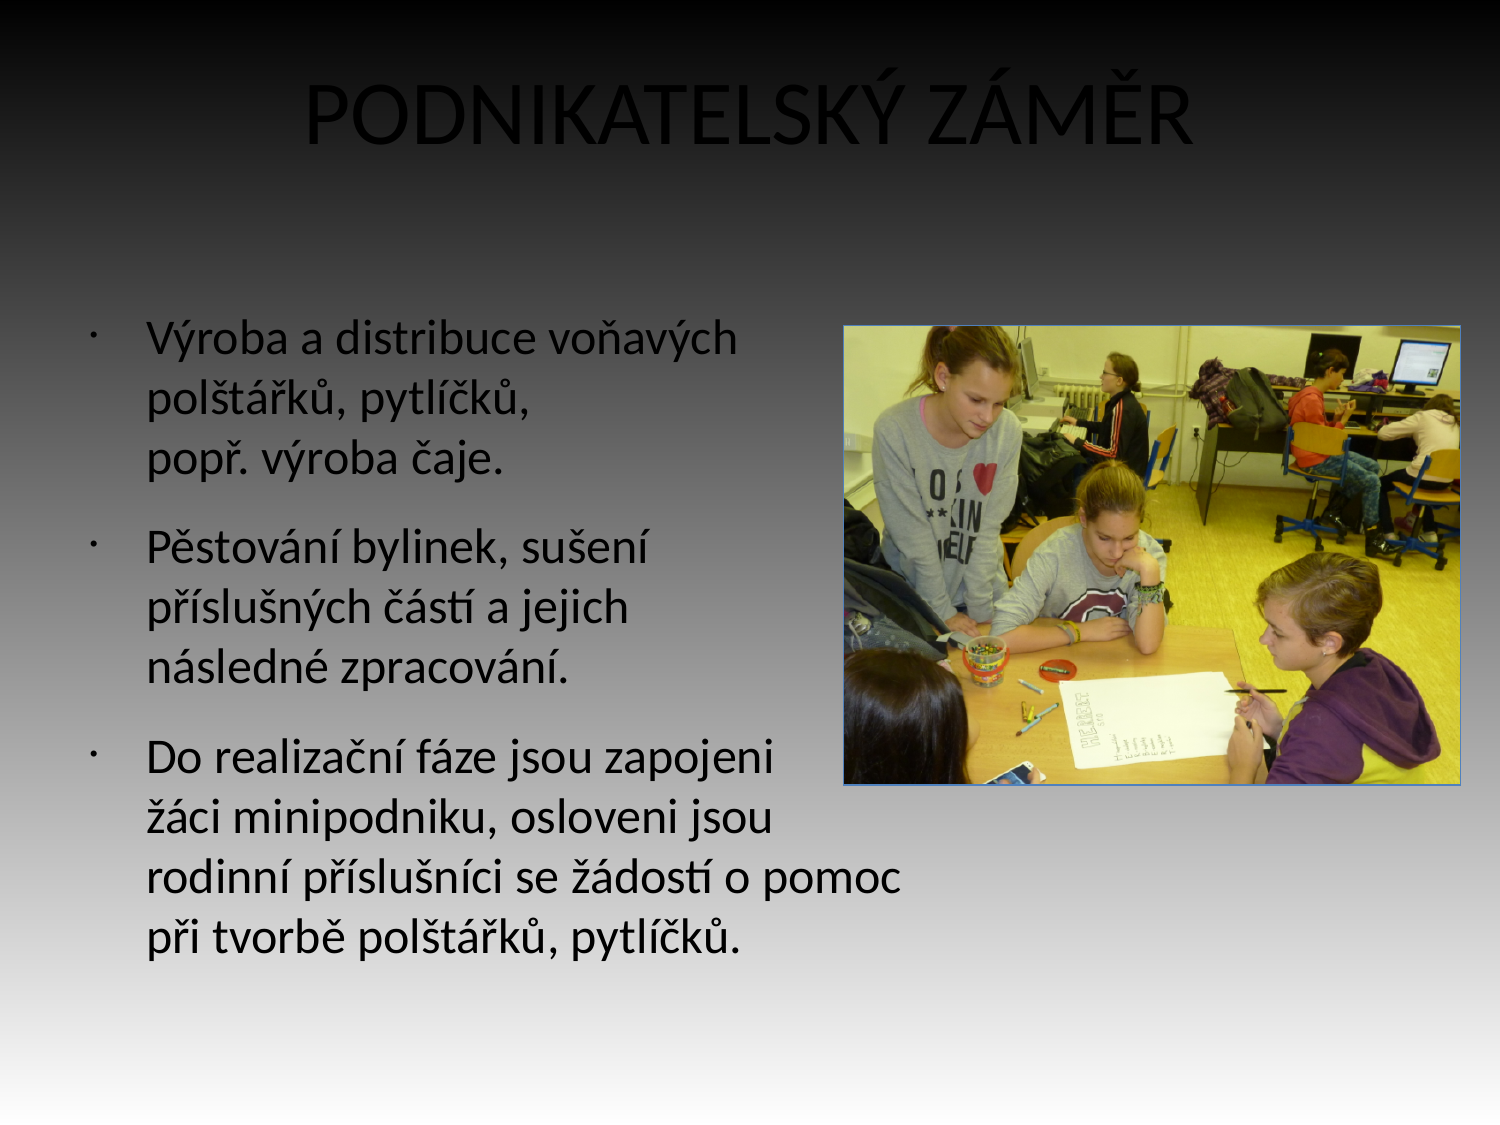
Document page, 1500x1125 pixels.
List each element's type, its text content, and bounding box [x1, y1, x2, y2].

title PODNIKATELSKÝ ZÁMĚR [75, 45, 1425, 219]
list Výroba a distribuce voňavých polštářků, pytlíčků, popř. výroba čaje. Pěstování bylinek, sušení příslušných částí a jejich následné zpracování. Do realizační fáze jsou zapojeni žáci minipodniku, osloveni jsou rodinní příslušníci se žádostí o pomoc při tvorbě polštářků, pytlíčků. [75, 219, 1441, 1083]
picture [844, 326, 1460, 785]
